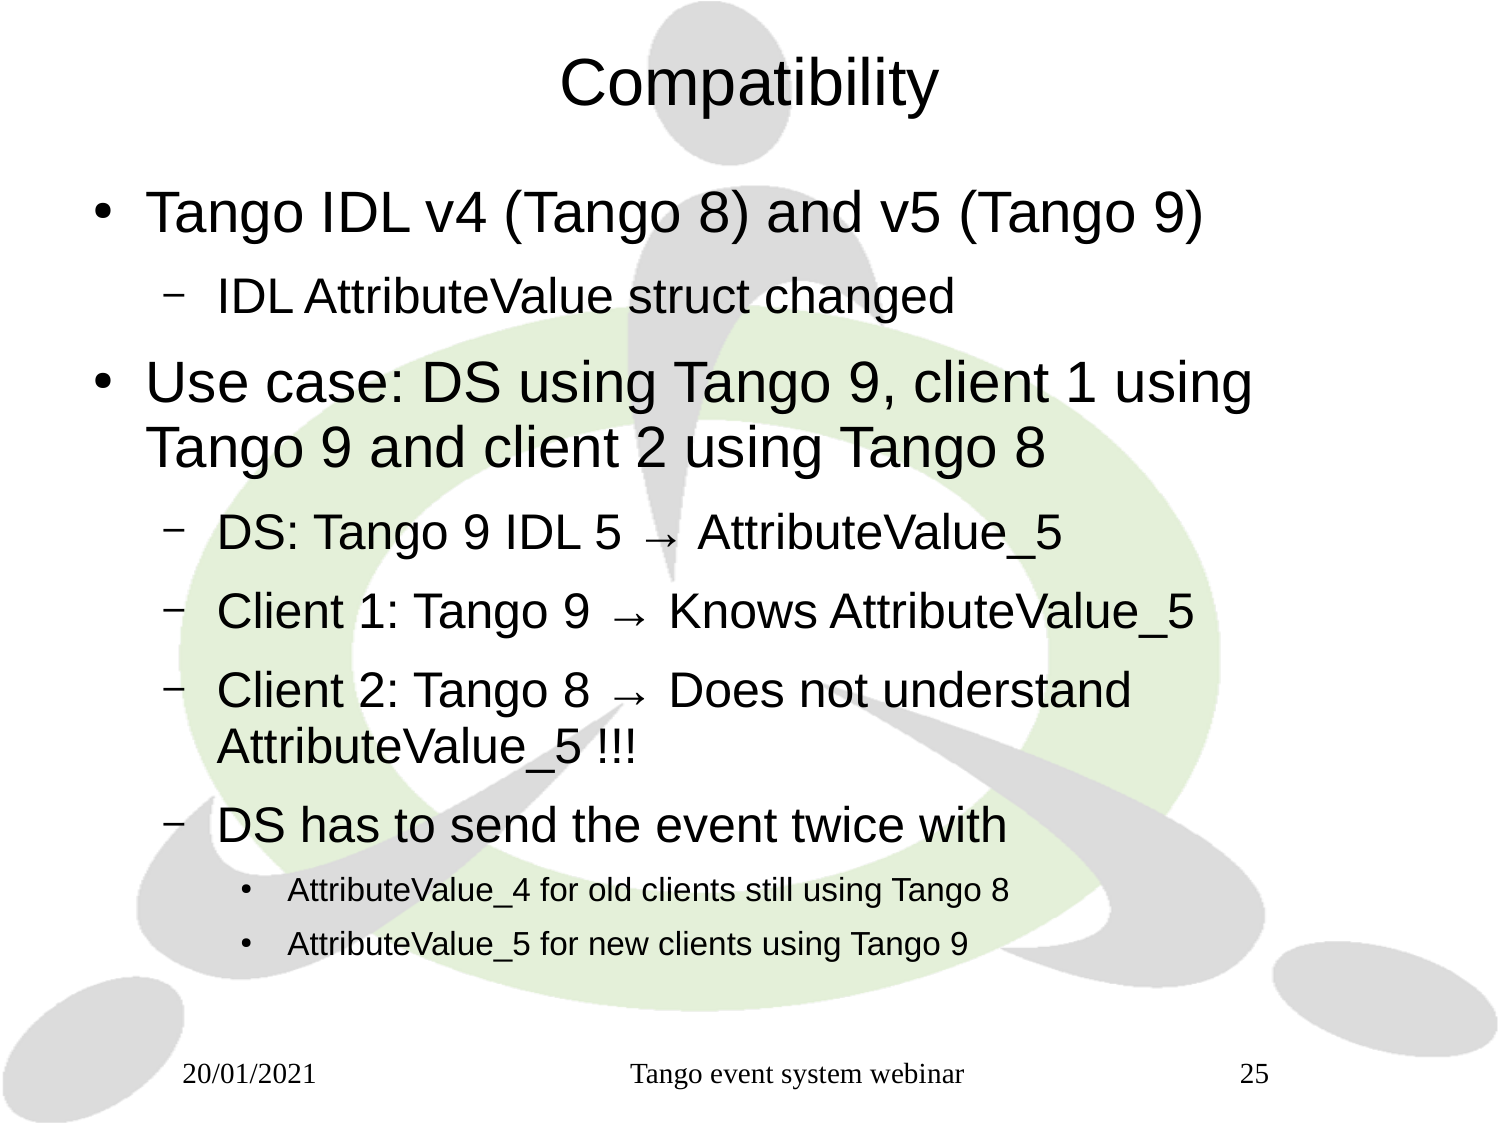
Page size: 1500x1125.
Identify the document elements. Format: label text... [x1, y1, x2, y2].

title Compatibility [75, 29, 1426, 136]
list Tango IDL v4 (Tango 8) and v5 (Tango 9) IDL AttributeValue struct changed Use case: DS using Tango 9, client 1 using Tango 9 and client 2 using Tango 8 DS: Tango 9 IDL 5 → AttributeValue_5 Client 1: Tango 9 → Knows AttributeValue_5 Client 2: Tango 8 → Does not understand AttributeValue_5 !!! DS has to send the event twice with AttributeValue_4 for old clients still using Tango 8 AttributeValue_5 for new clients using Tango 9 [75, 179, 1425, 991]
picture [0, 0, 1500, 1125]
